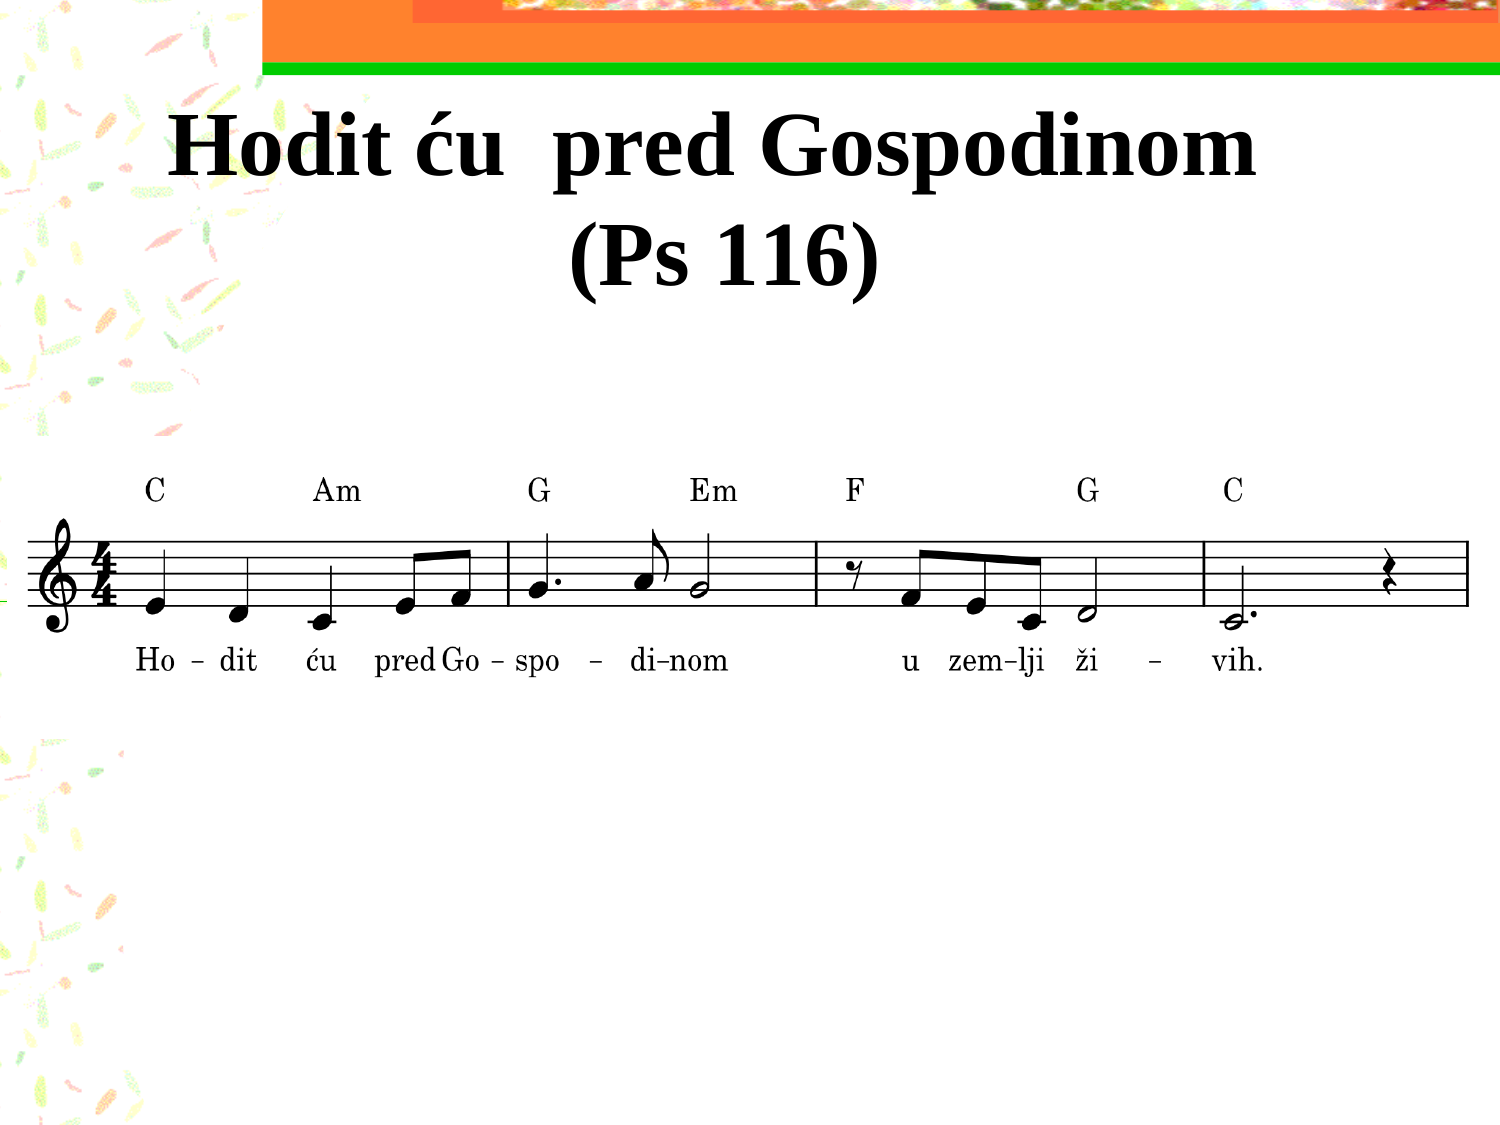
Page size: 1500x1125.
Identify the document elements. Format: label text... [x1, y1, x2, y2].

picture [0, 0, 1477, 1125]
text_box Hodit ću pred Gospodinom (Ps 116) [87, 99, 1363, 288]
picture [412, 0, 1500, 23]
